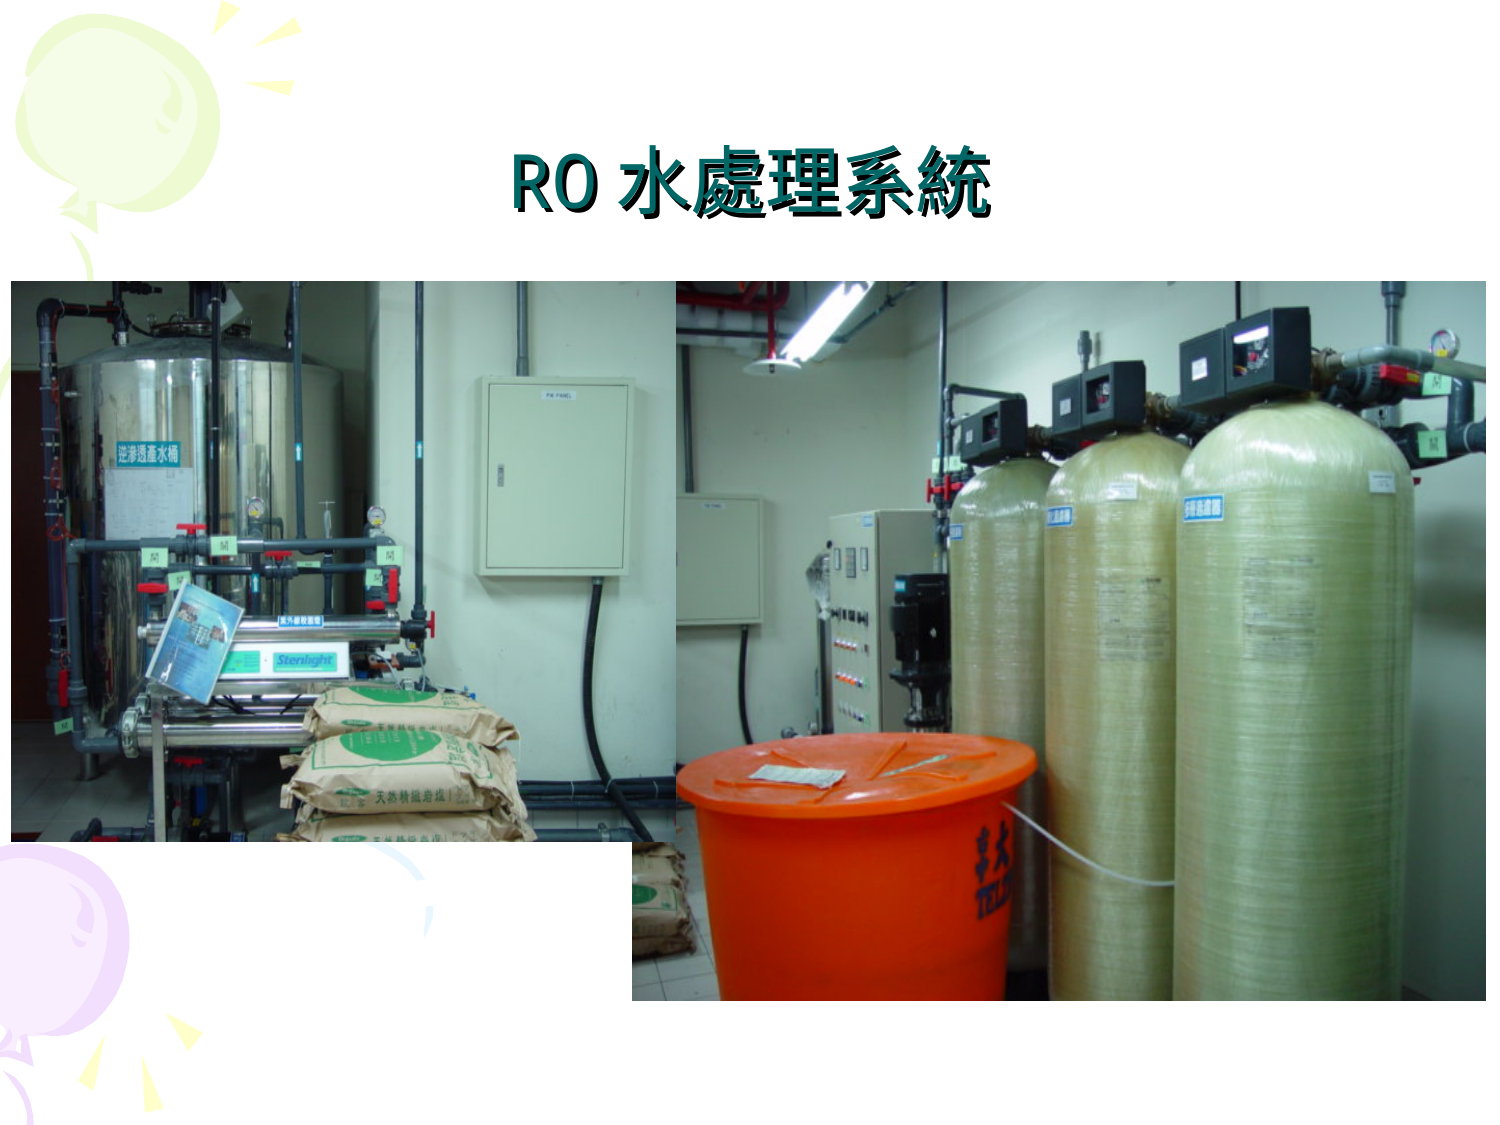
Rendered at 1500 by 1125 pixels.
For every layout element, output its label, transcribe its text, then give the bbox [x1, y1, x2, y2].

title RO水處理系統 [72, 16, 1426, 233]
picture [11, 281, 1486, 1001]
